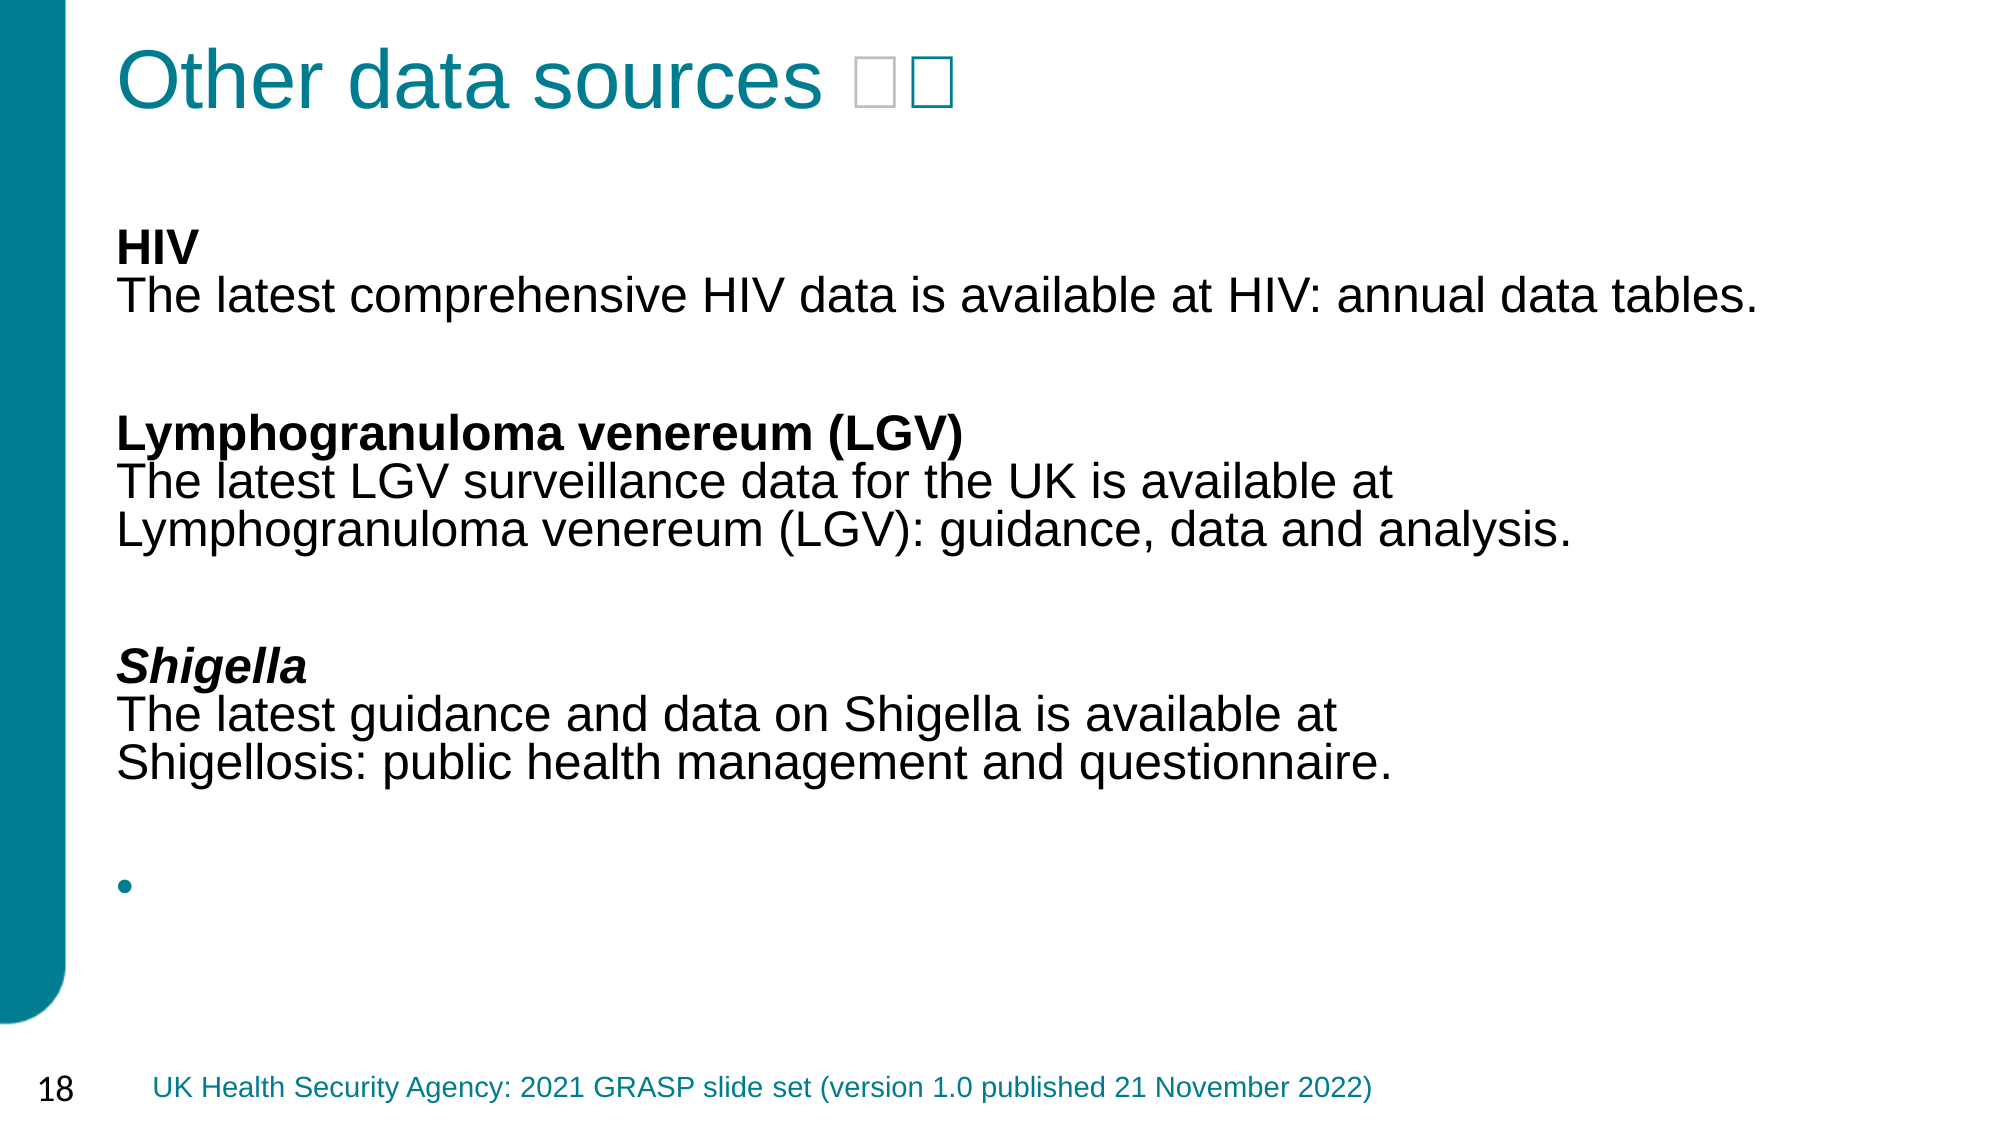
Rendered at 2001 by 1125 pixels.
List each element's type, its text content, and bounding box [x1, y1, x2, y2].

title Other data sources  [101, 29, 1926, 189]
text_box [21, 1056, 120, 1117]
text_box UK Health Security Agency: 2021 GRASP slide set (version 1.0 published 21 November 2022) [137, 1056, 1780, 1116]
list HIV The latest comprehensive HIV data is available at HIV: annual data tables. Lymphogranuloma venereum (LGV) The latest LGV surveillance data for the UK is available at Lymphogranuloma venereum (LGV): guidance, data and analysis. Shigella The latest guidance and data on Shigella is available at Shigellosis: public health management and questionnaire. [101, 218, 1926, 933]
